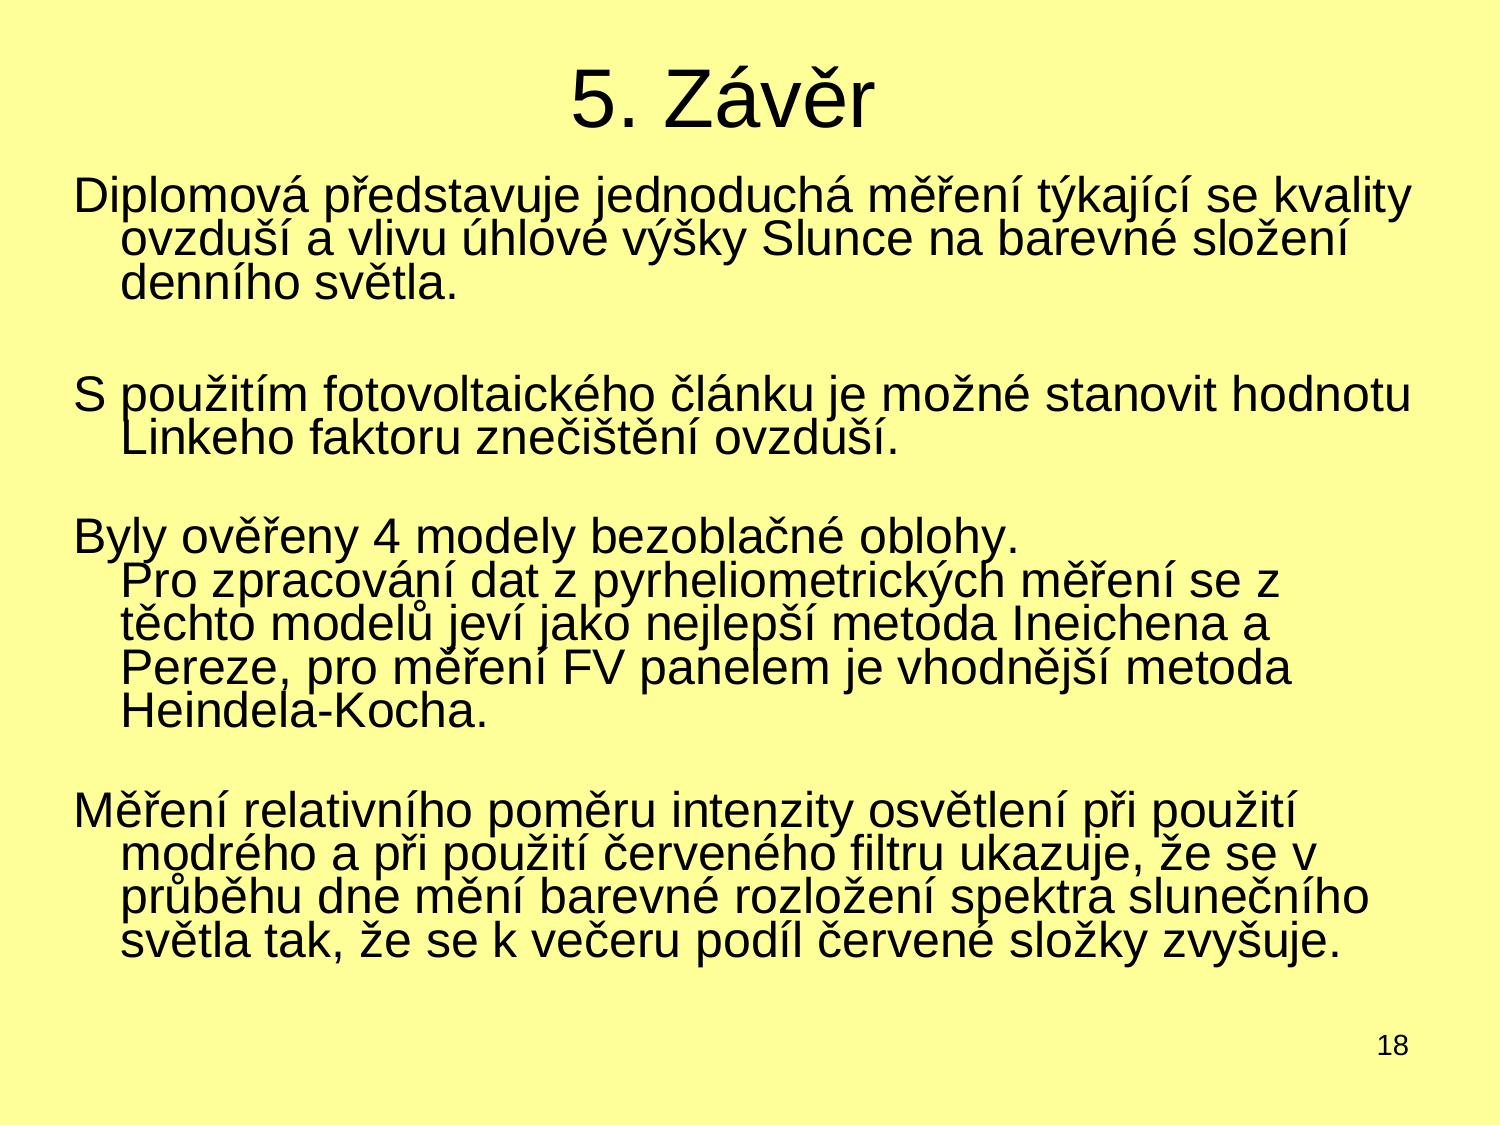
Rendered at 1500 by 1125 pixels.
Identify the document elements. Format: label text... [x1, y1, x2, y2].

list Diplomová představuje jednoduchá měření týkající se kvality ovzduší a vlivu úhlové výšky Slunce na barevné složení denního světla. S použitím fotovoltaického článku je možné stanovit hodnotu Linkeho faktoru znečištění ovzduší. Byly ověřeny 4 modely bezoblačné oblohy. Pro zpracování dat z pyrheliometrických měření se z těchto modelů jeví jako nejlepší metoda Ineichena a Pereze, pro měření FV panelem je vhodnější metoda Heindela-Kocha. Měření relativního poměru intenzity osvětlení při použití modrého a při použití červeného filtru ukazuje, že se v průběhu dne mění barevné rozložení spektra slunečního světla tak, že se k večeru podíl červené složky zvyšuje. [59, 170, 1447, 1125]
title 5. Závěr [354, 29, 1093, 170]
